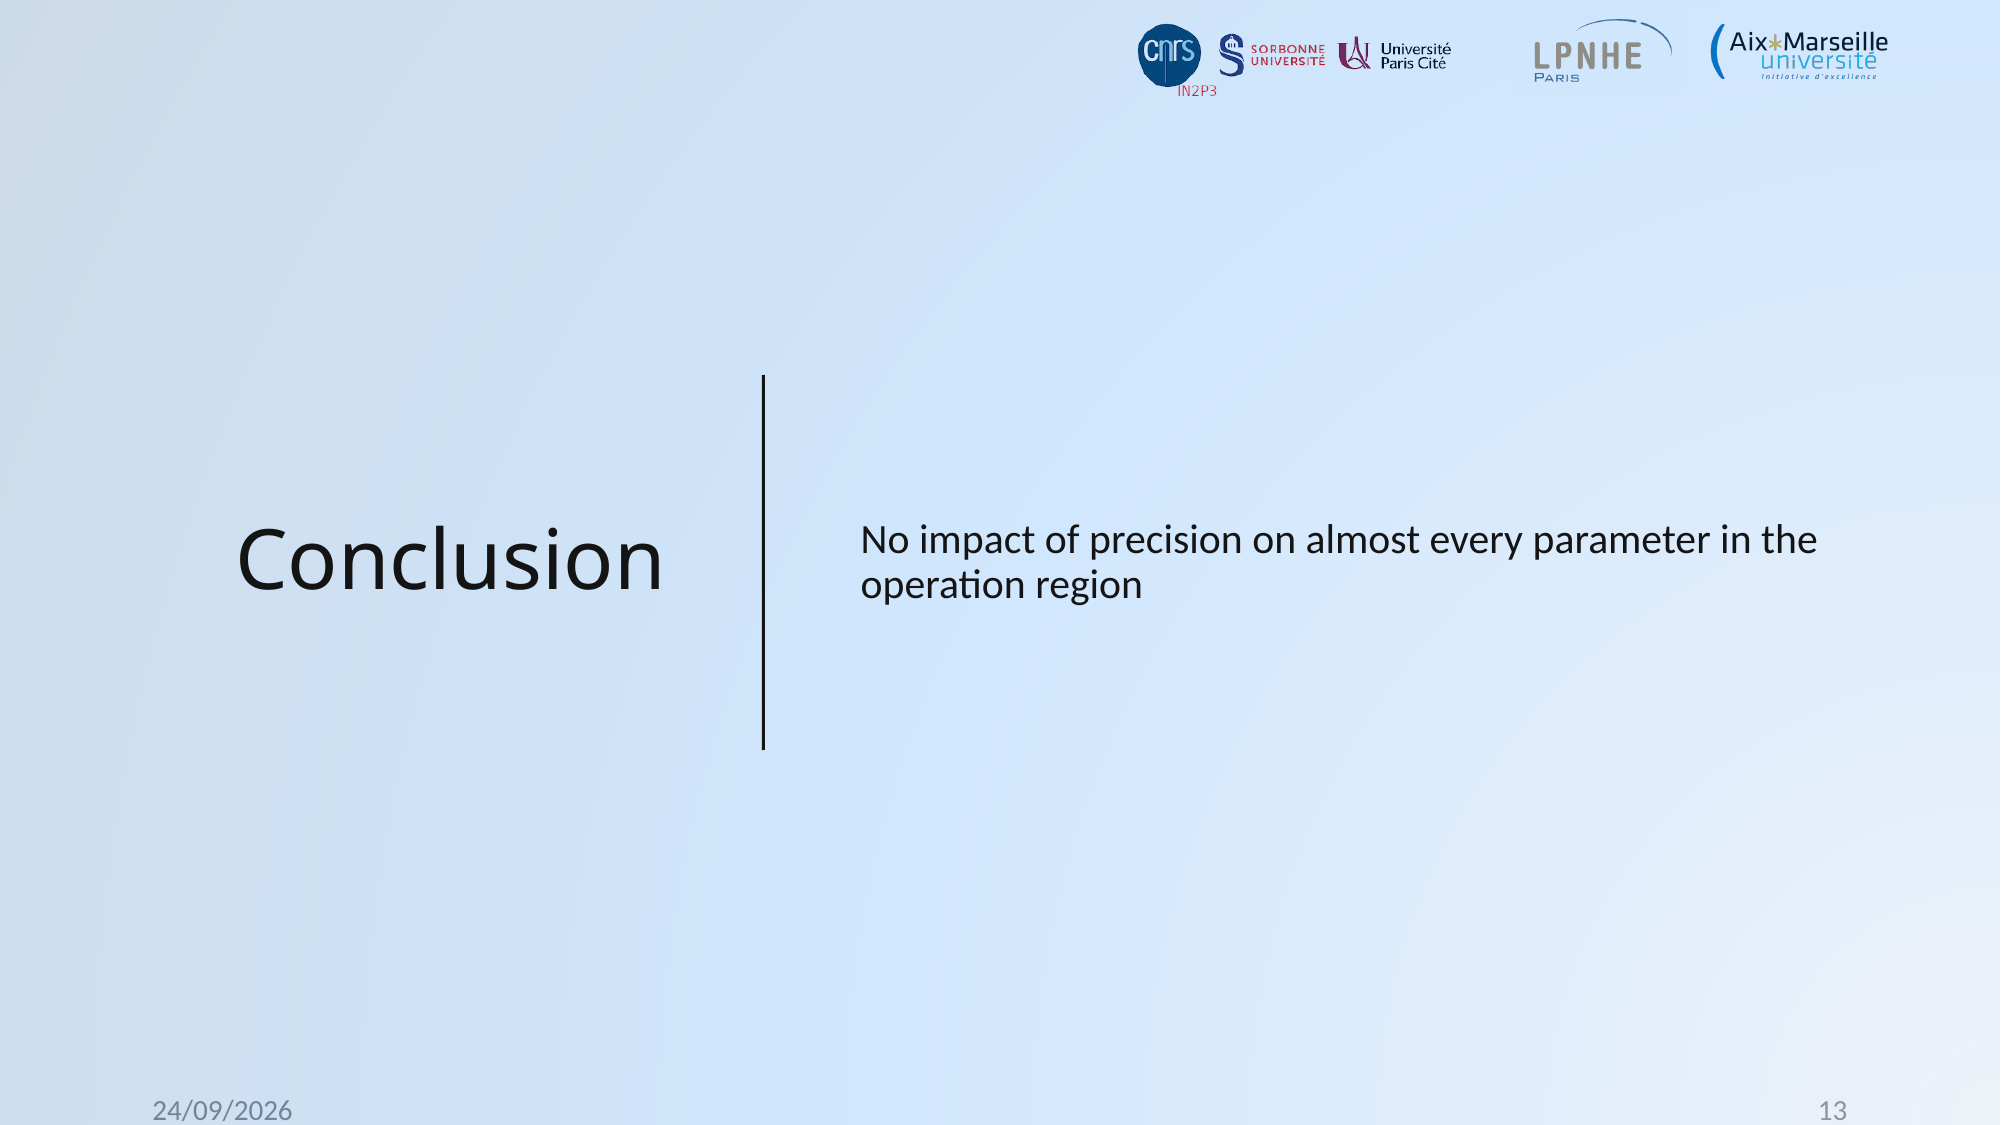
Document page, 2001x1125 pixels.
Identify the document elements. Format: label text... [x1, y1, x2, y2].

text_box Conclusion [137, 174, 681, 951]
text_box No impact of precision on almost every parameter in the operation region [845, 174, 1977, 951]
picture [0, 0, 2000, 1125]
